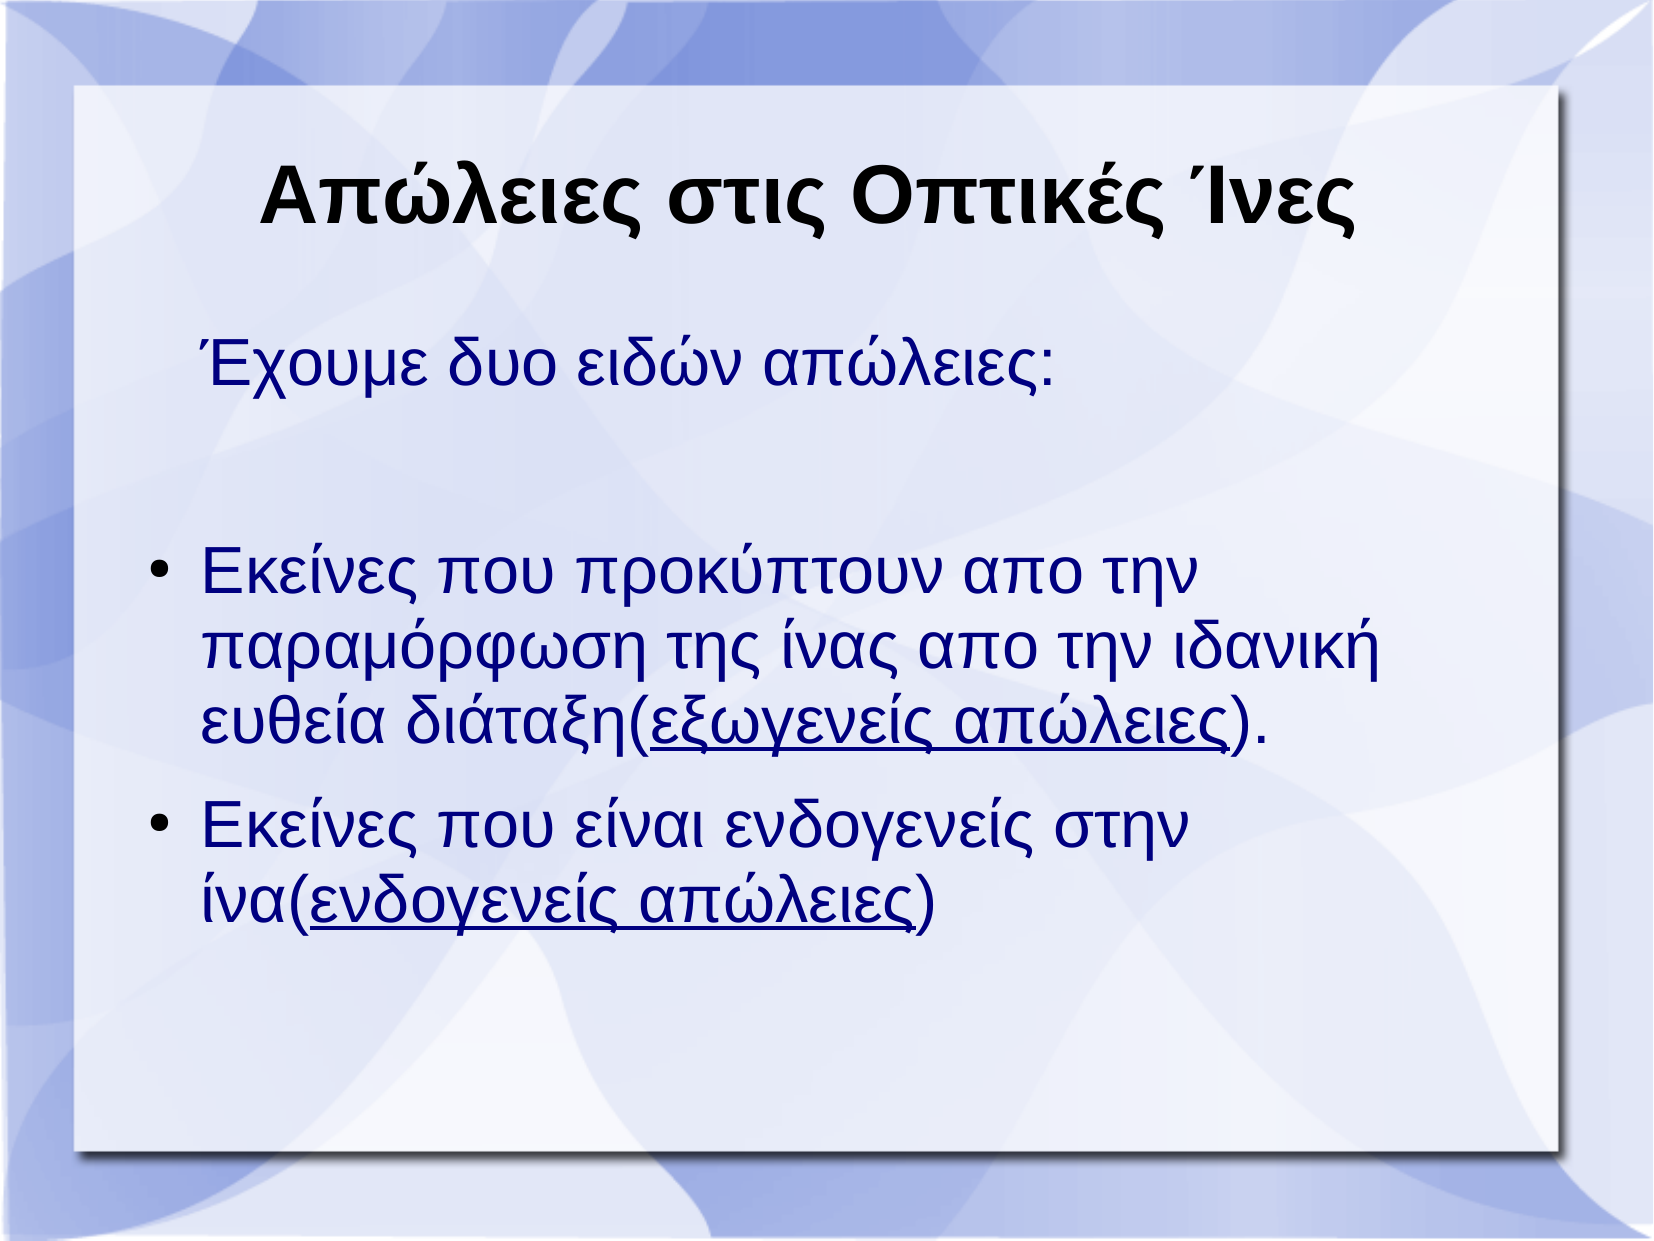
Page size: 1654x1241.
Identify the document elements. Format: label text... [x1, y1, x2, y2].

title Απώλειες στις Οπτικές Ίνες [82, 90, 1535, 298]
list Έχουμε δυο ειδών απώλειες: Εκείνες που προκύπτουν απο την παραμόρφωση της ίνας απο την ιδανική ευθεία διάταξη(εξωγενείς απώλειες). Εκείνες που είναι ενδογενείς στην ίνα(ενδογενείς απώλειες) [129, 324, 1488, 975]
picture [0, 0, 1654, 1241]
